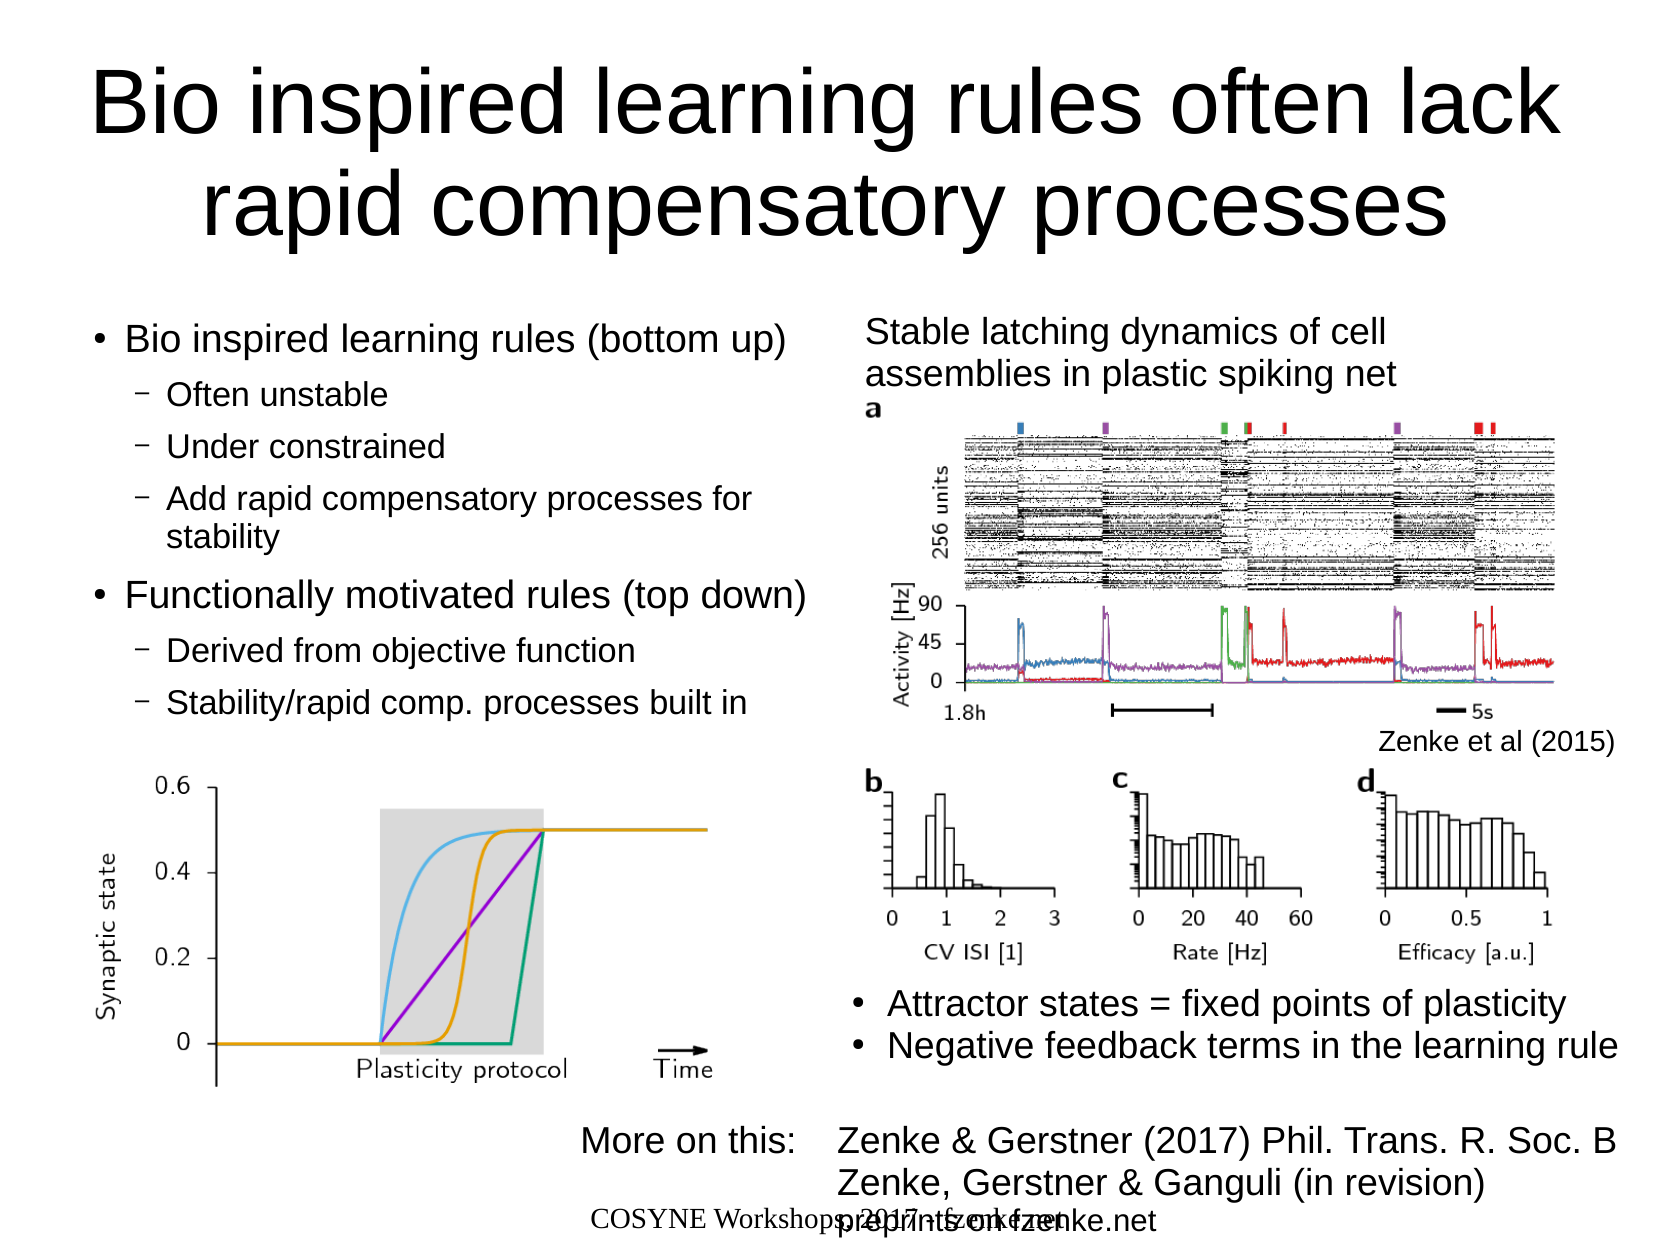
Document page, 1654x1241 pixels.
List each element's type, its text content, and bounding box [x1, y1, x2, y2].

text_box Zenke et al (2015) [1210, 717, 1631, 790]
text_box Attractor states = fixed points of plasticity Negative feedback terms in the learning rule [836, 975, 1636, 1113]
text_box Stable latching dynamics of cell assemblies in plastic spiking net [850, 303, 1481, 402]
picture [67, 744, 768, 1130]
list Bio inspired learning rules (bottom up) Often unstable Under constrained Add rapid compensatory processes for stability Functionally motivated rules (top down) Derived from objective function Stability/rapid comp. processes built in [82, 317, 809, 738]
text_box More on this: [565, 1111, 823, 1169]
text_box Zenke & Gerstner (2017) Phil. Trans. R. Soc. B Zenke, Gerstner & Ganguli (in revision) preprints on fzenke.net [822, 1111, 1654, 1241]
picture [845, 393, 1572, 975]
title Bio inspired learning rules often lack rapid compensatory processes [82, 49, 1571, 257]
